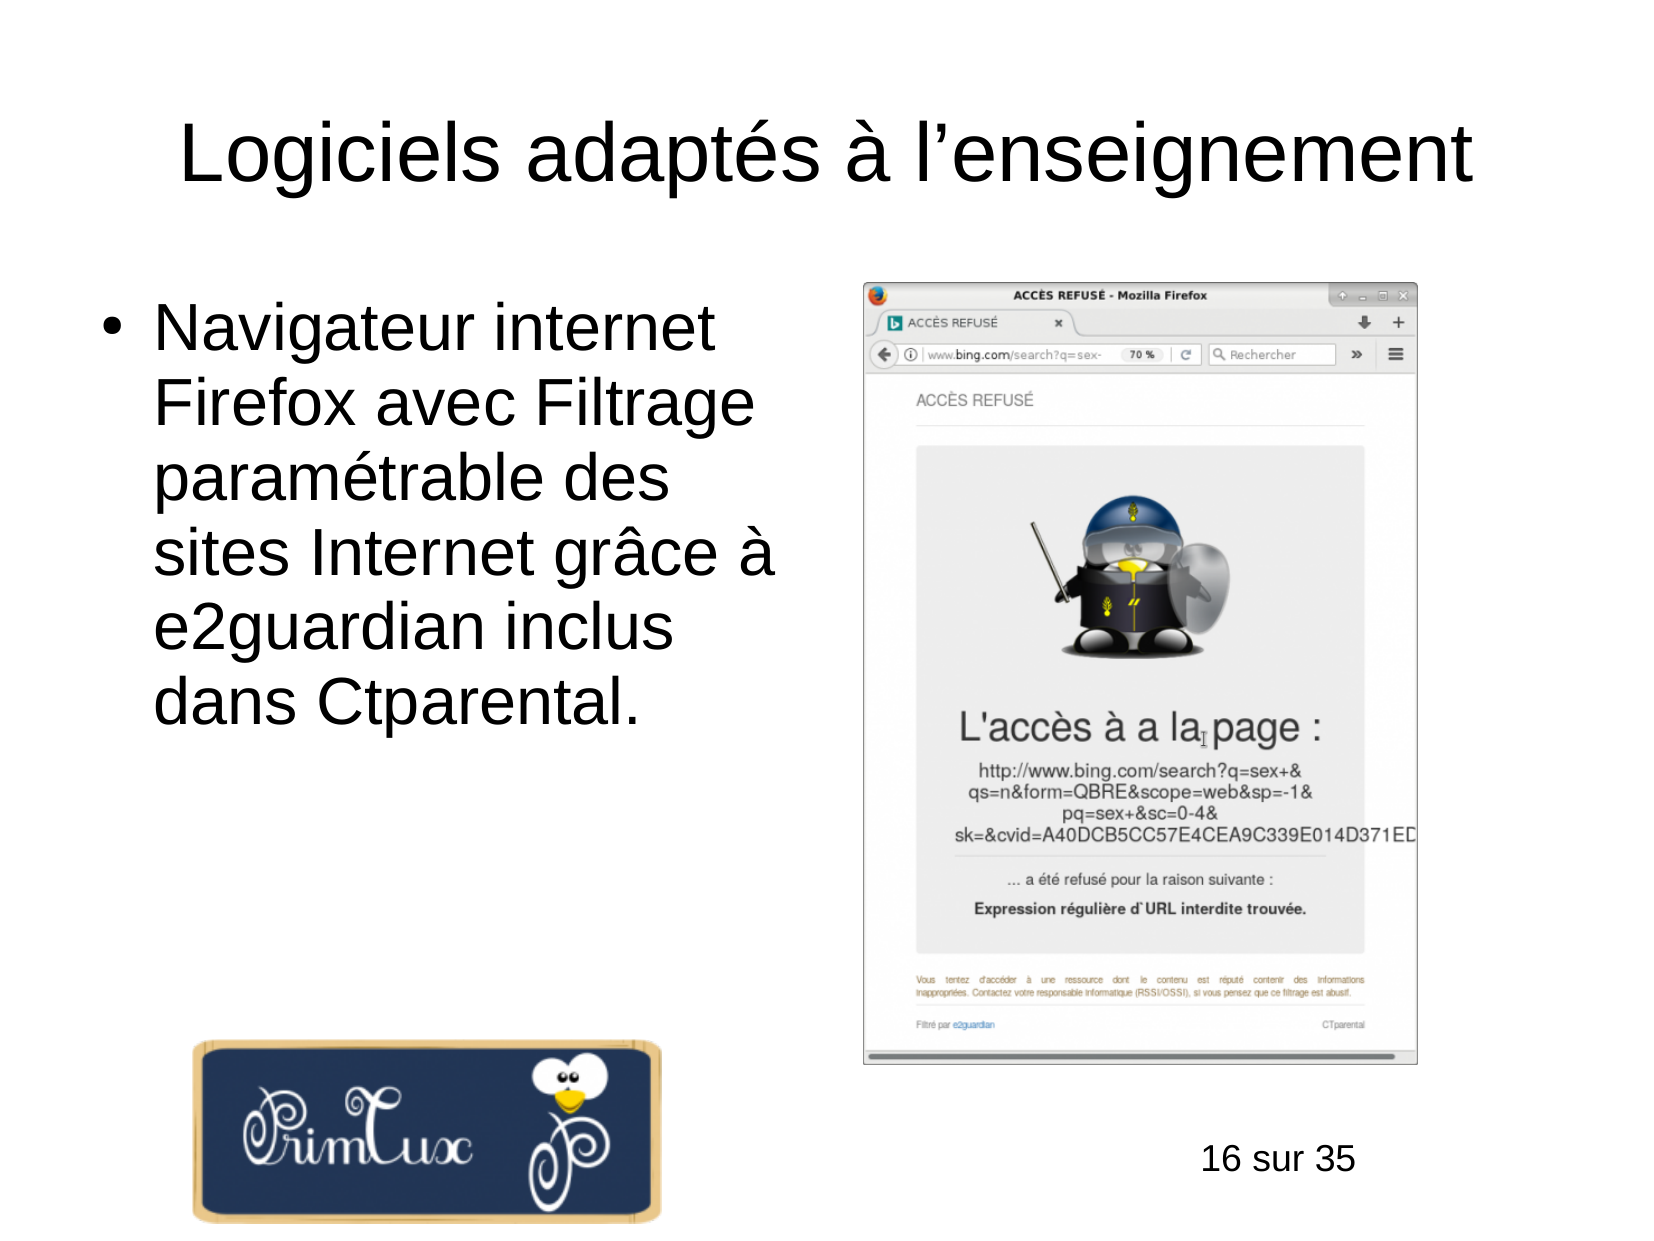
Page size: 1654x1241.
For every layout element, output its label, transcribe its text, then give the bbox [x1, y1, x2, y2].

picture [863, 282, 1418, 1065]
picture [192, 1039, 662, 1224]
list Navigateur internet Firefox avec Filtrage paramétrable des sites Internet grâce à e2guardian inclus dans Ctparental. [82, 290, 792, 1010]
title Logiciels adaptés à l’enseignement [82, 49, 1571, 257]
